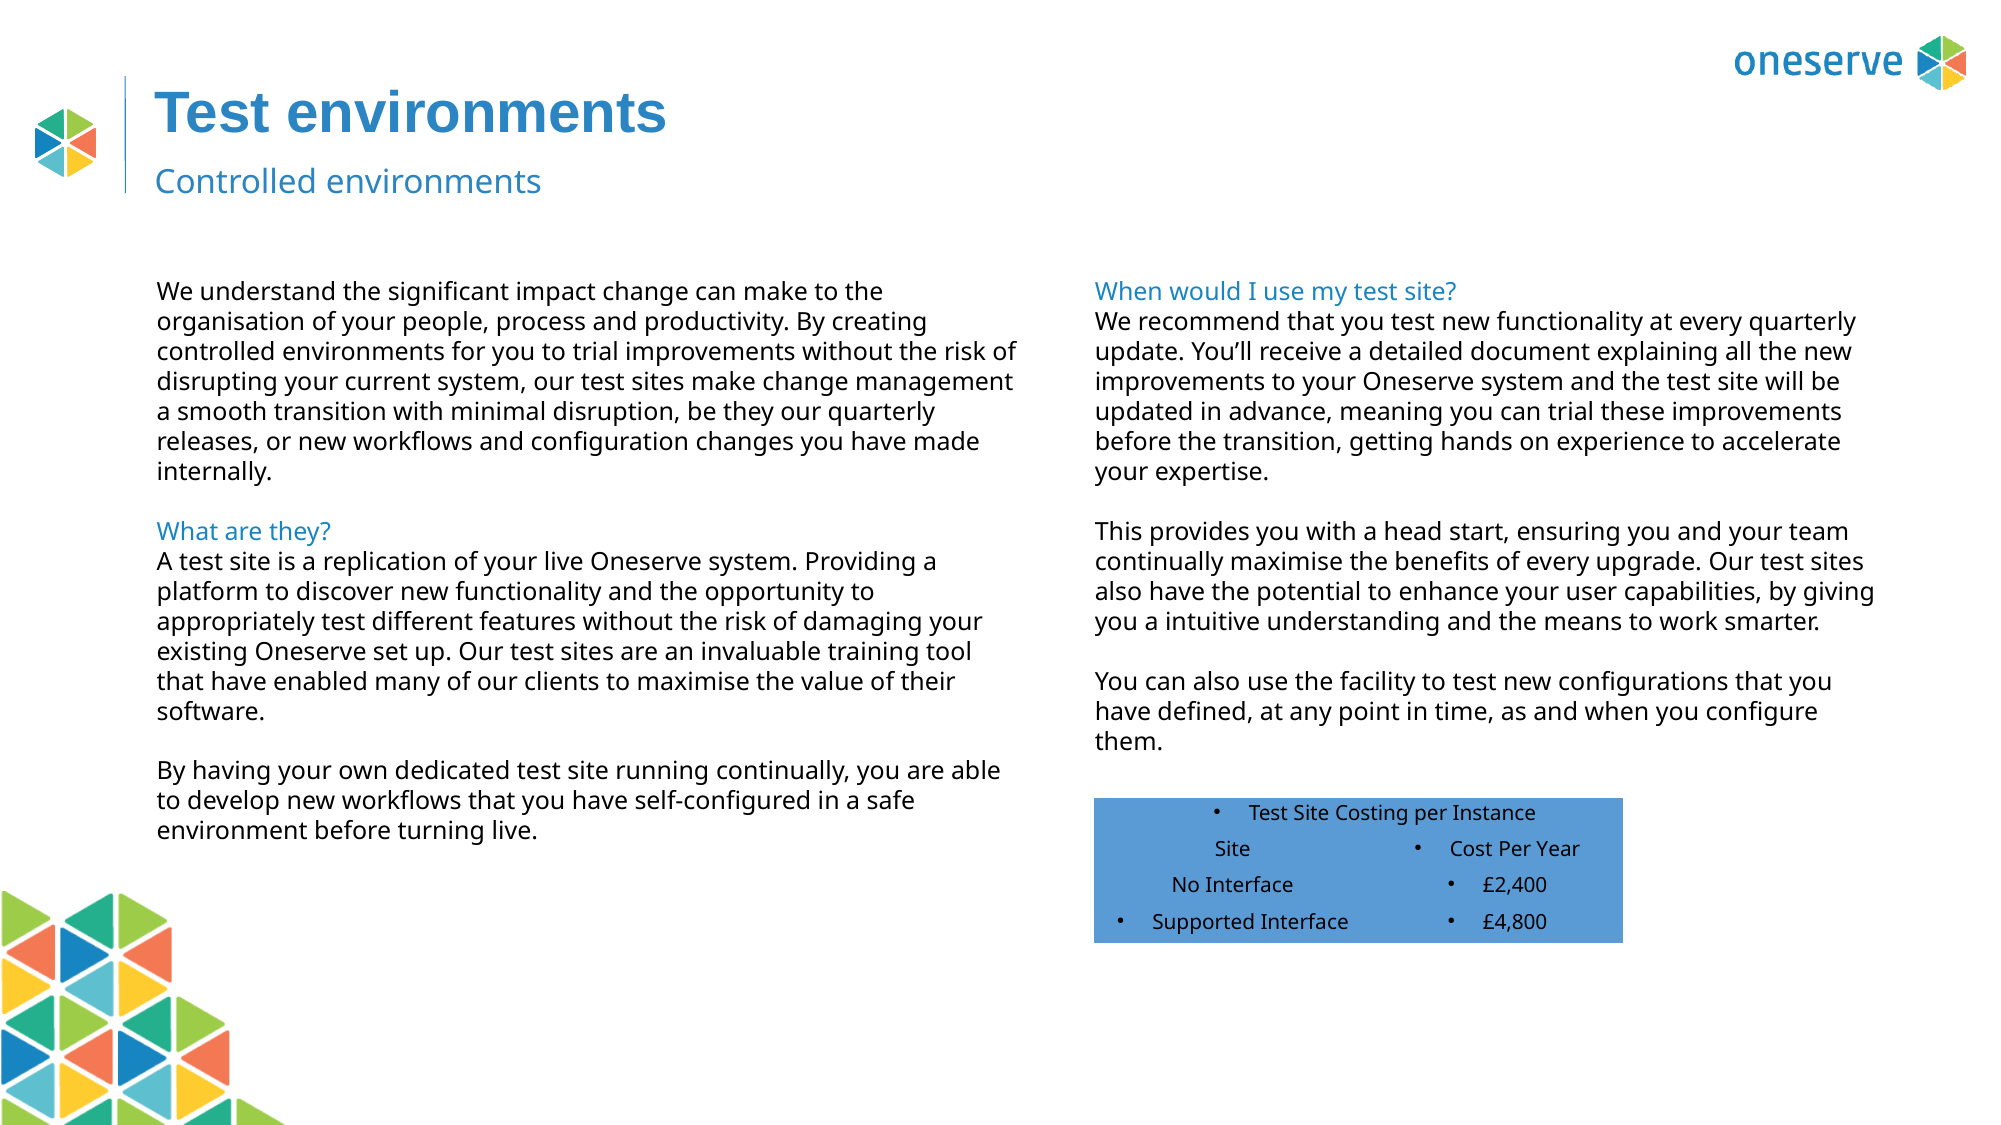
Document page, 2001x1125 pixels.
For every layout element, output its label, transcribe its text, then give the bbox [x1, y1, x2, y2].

table_cell £4,800 [1371, 907, 1623, 943]
table_cell Cost Per Year [1371, 834, 1623, 871]
text_box When would I use my test site? We recommend that you test new functionality at every quarterly update. You’ll receive a detailed document explaining all the new improvements to your Oneserve system and the test site will be updated in advance, meaning you can trial these improvements before the transition, getting hands on experience to accelerate your expertise. This provides you with a head start, ensuring you and your team continually maximise the benefits of every upgrade. Our test sites also have the potential to enhance your user capabilities, by giving you a intuitive understanding and the means to work smarter. You can also use the facility to test new configurations that you have defined, at any point in time, as and when you configure them. [1077, 268, 1922, 738]
table_header Test Site Costing per Instance [1094, 798, 1623, 834]
text_box We understand the significant impact change can make to the organisation of your people, process and productivity. By creating controlled environments for you to trial improvements without the risk of disrupting your current system, our test sites make change management a smooth transition with minimal disruption, be they our quarterly releases, or new workflows and configuration changes you have made internally. What are they? A test site is a replication of your live Oneserve system. Providing a platform to discover new functionality and the opportunity to appropriately test different features without the risk of damaging your existing Oneserve set up. Our test sites are an invaluable training tool that have enabled many of our clients to maximise the value of their software. By having your own dedicated test site running continually, you are able to develop new workflows that you have self-configured in a safe environment before turning live. [139, 268, 1066, 799]
text_box Test environments [139, 67, 1066, 152]
table_cell No Interface [1094, 871, 1371, 907]
text_box Controlled environments [139, 152, 1150, 209]
table_cell £2,400 [1371, 871, 1623, 907]
table_cell Site [1094, 834, 1371, 871]
table_cell Supported Interface [1094, 907, 1371, 943]
picture [35, 109, 96, 177]
